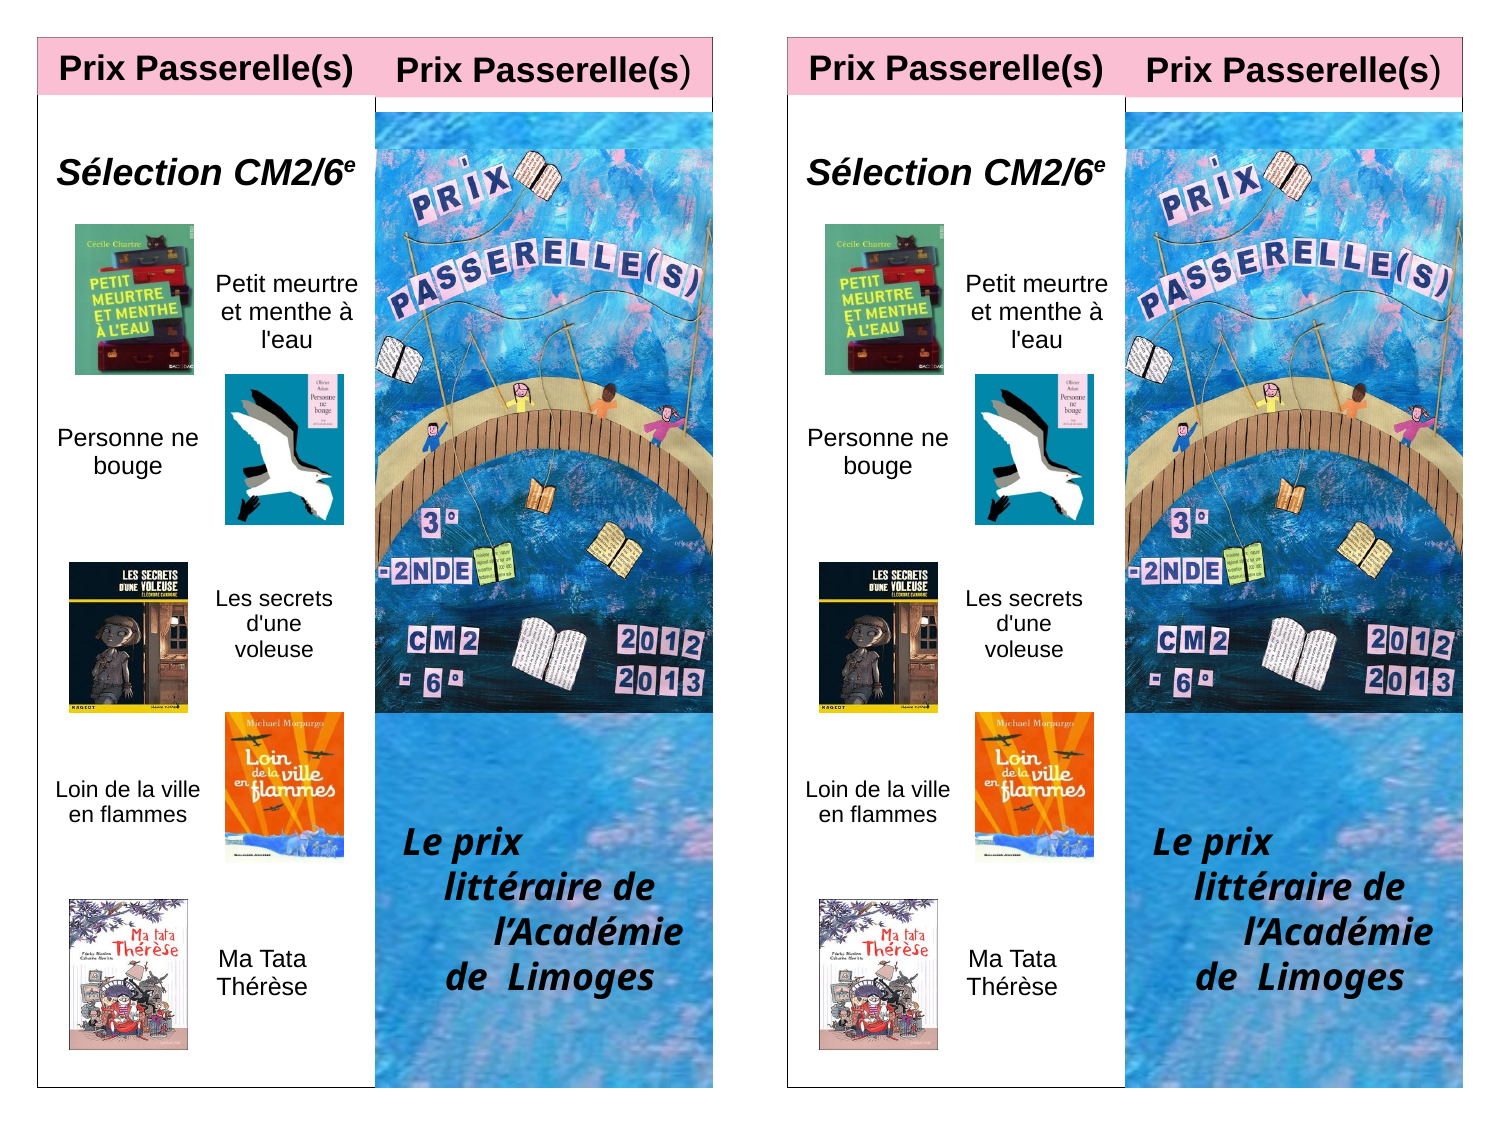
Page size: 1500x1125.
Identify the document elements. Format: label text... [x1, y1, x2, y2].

text_box Personne ne bouge [37, 416, 220, 488]
picture [819, 899, 938, 1051]
text_box Petit meurtre et menthe à l'eau [199, 262, 375, 362]
text_box Ma Tata Thérèse [188, 937, 338, 1009]
picture [69, 562, 188, 713]
text_box Prix Passerelle(s) [374, 37, 713, 98]
text_box Loin de la ville en flammes [34, 769, 222, 836]
text_box Le prix littéraire de l’Académie de Limoges [387, 810, 713, 1005]
text_box Prix Passerelle(s) [787, 37, 1124, 95]
picture [1125, 112, 1463, 1088]
text_box Loin de la ville en flammes [784, 769, 972, 836]
text_box Sélection CM2/6e [37, 144, 375, 204]
picture [75, 224, 194, 376]
picture [819, 562, 938, 713]
picture [232, 390, 333, 521]
text_box Personne ne bouge [787, 416, 970, 488]
text_box Prix Passerelle(s) [1124, 37, 1463, 98]
text_box Ma Tata Thérèse [938, 937, 1088, 1009]
picture [825, 224, 944, 376]
text_box Les secrets d'une voleuse [199, 578, 350, 671]
text_box Le prix littéraire de l’Académie de Limoges [1137, 810, 1463, 1005]
picture [69, 899, 188, 1051]
text_box Sélection CM2/6e [787, 144, 1125, 204]
picture [982, 390, 1083, 521]
picture [1058, 374, 1088, 428]
picture [308, 374, 338, 428]
text_box Prix Passerelle(s) [37, 37, 374, 95]
text_box Petit meurtre et menthe à l'eau [949, 262, 1125, 362]
picture [975, 712, 1094, 863]
picture [225, 712, 344, 863]
text_box Les secrets d'une voleuse [949, 578, 1100, 671]
picture [375, 112, 713, 1088]
